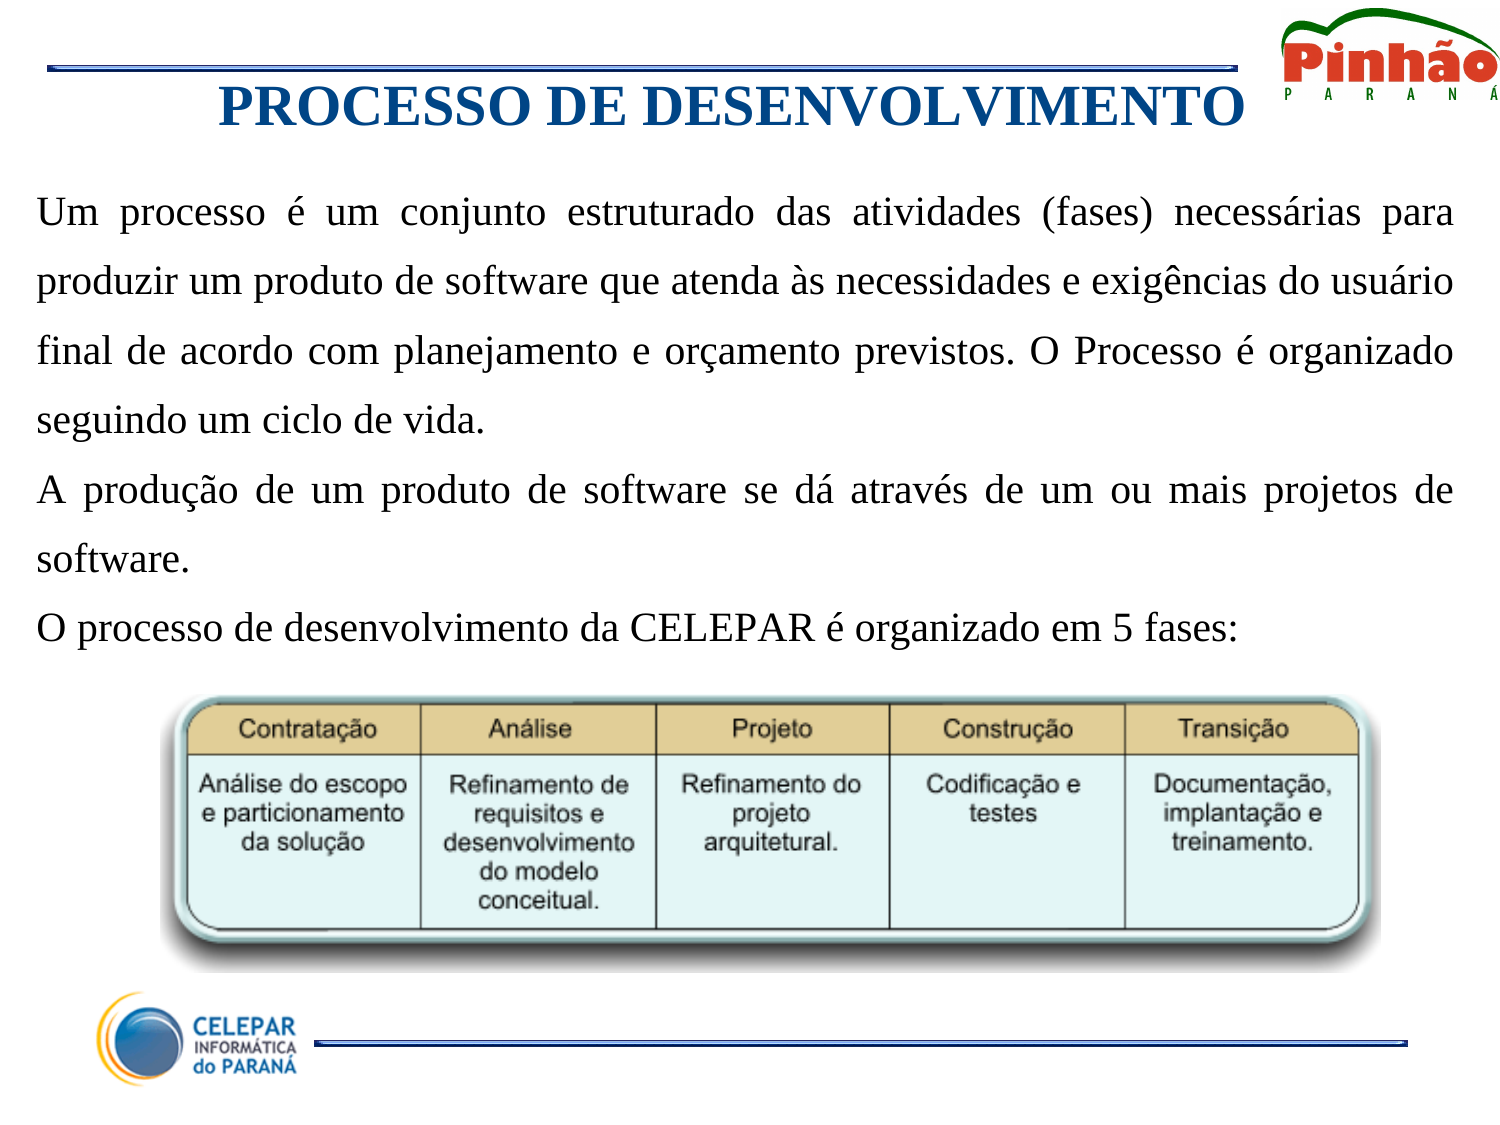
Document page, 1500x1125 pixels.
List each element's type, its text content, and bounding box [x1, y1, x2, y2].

picture [160, 694, 1381, 973]
text_box Um processo é um conjunto estruturado das atividades (fases) necessárias para produzir um produto de software que atenda às necessidades e exigências do usuário final de acordo com planejamento e orçamento previstos. O Processo é organizado seguindo um ciclo de vida. A produção de um produto de software se dá através de um ou mais projetos de software. O processo de desenvolvimento da CELEPAR é organizado em 5 fases: [36, 165, 1456, 671]
text_box [98, 671, 1420, 1125]
picture [1281, 8, 1500, 100]
text_box PROCESSO DE DESENVOLVIMENTO [219, 73, 1248, 150]
